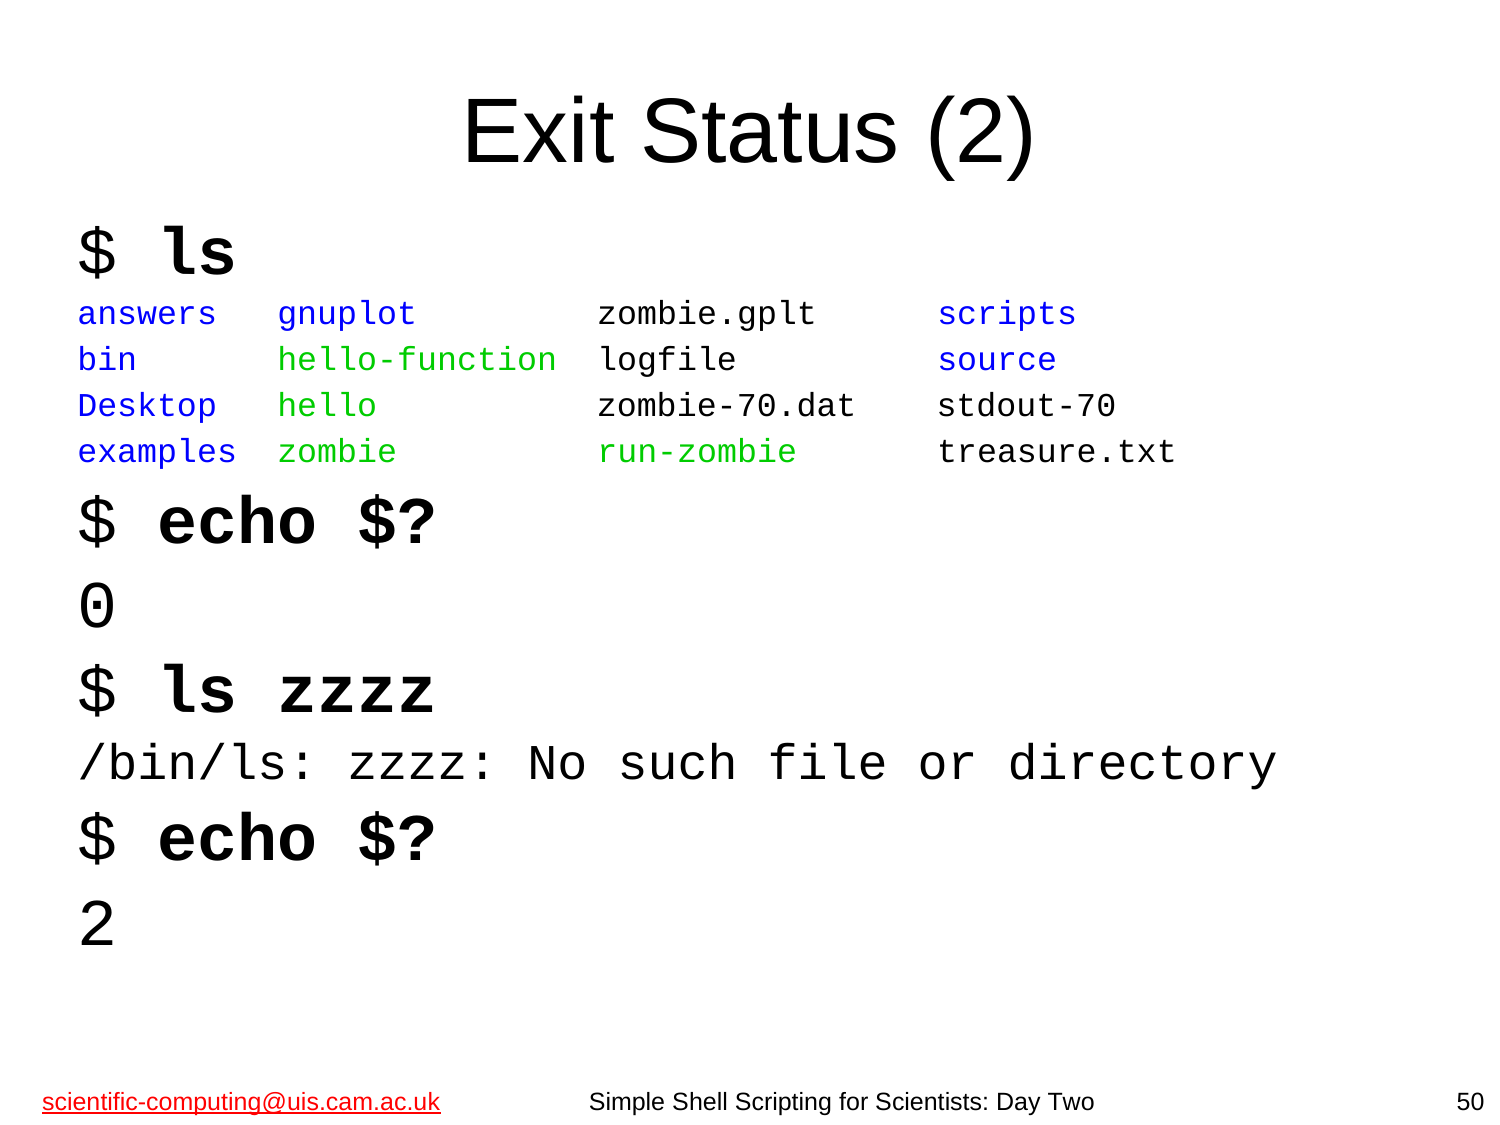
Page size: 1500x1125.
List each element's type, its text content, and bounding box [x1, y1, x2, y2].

title Exit Status (2) [112, 72, 1388, 191]
list $ ls answers gnuplot zombie.gplt scripts bin hello-function logfile source Desktop hello zombie-70.dat stdout-70 examples zombie run-zombie treasure.txt $ echo $? 0 $ ls zzzz /bin/ls: zzzz: No such file or directory $ echo $? 2 [62, 212, 1438, 1026]
